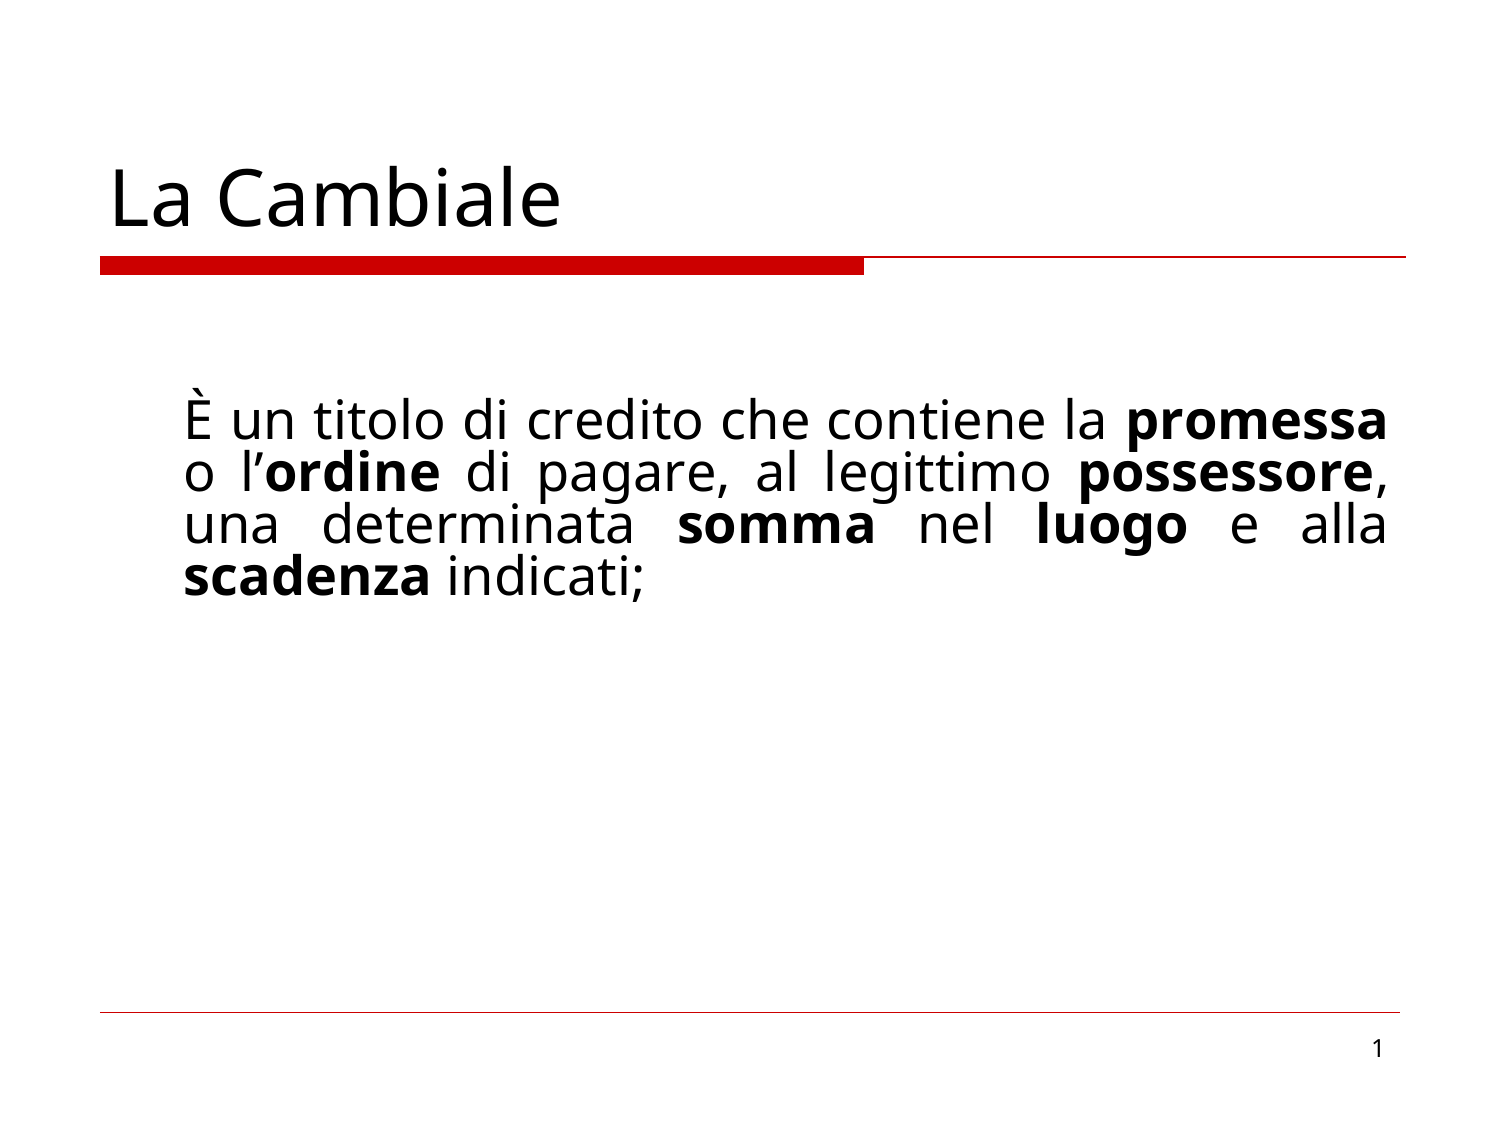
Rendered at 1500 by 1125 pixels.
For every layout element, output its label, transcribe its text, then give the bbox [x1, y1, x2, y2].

title La Cambiale [94, 50, 1407, 250]
list È un titolo di credito che contiene la promessa o l’ordine di pagare, al legittimo possessore, una determinata somma nel luogo e alla scadenza indicati; [91, 390, 1405, 782]
